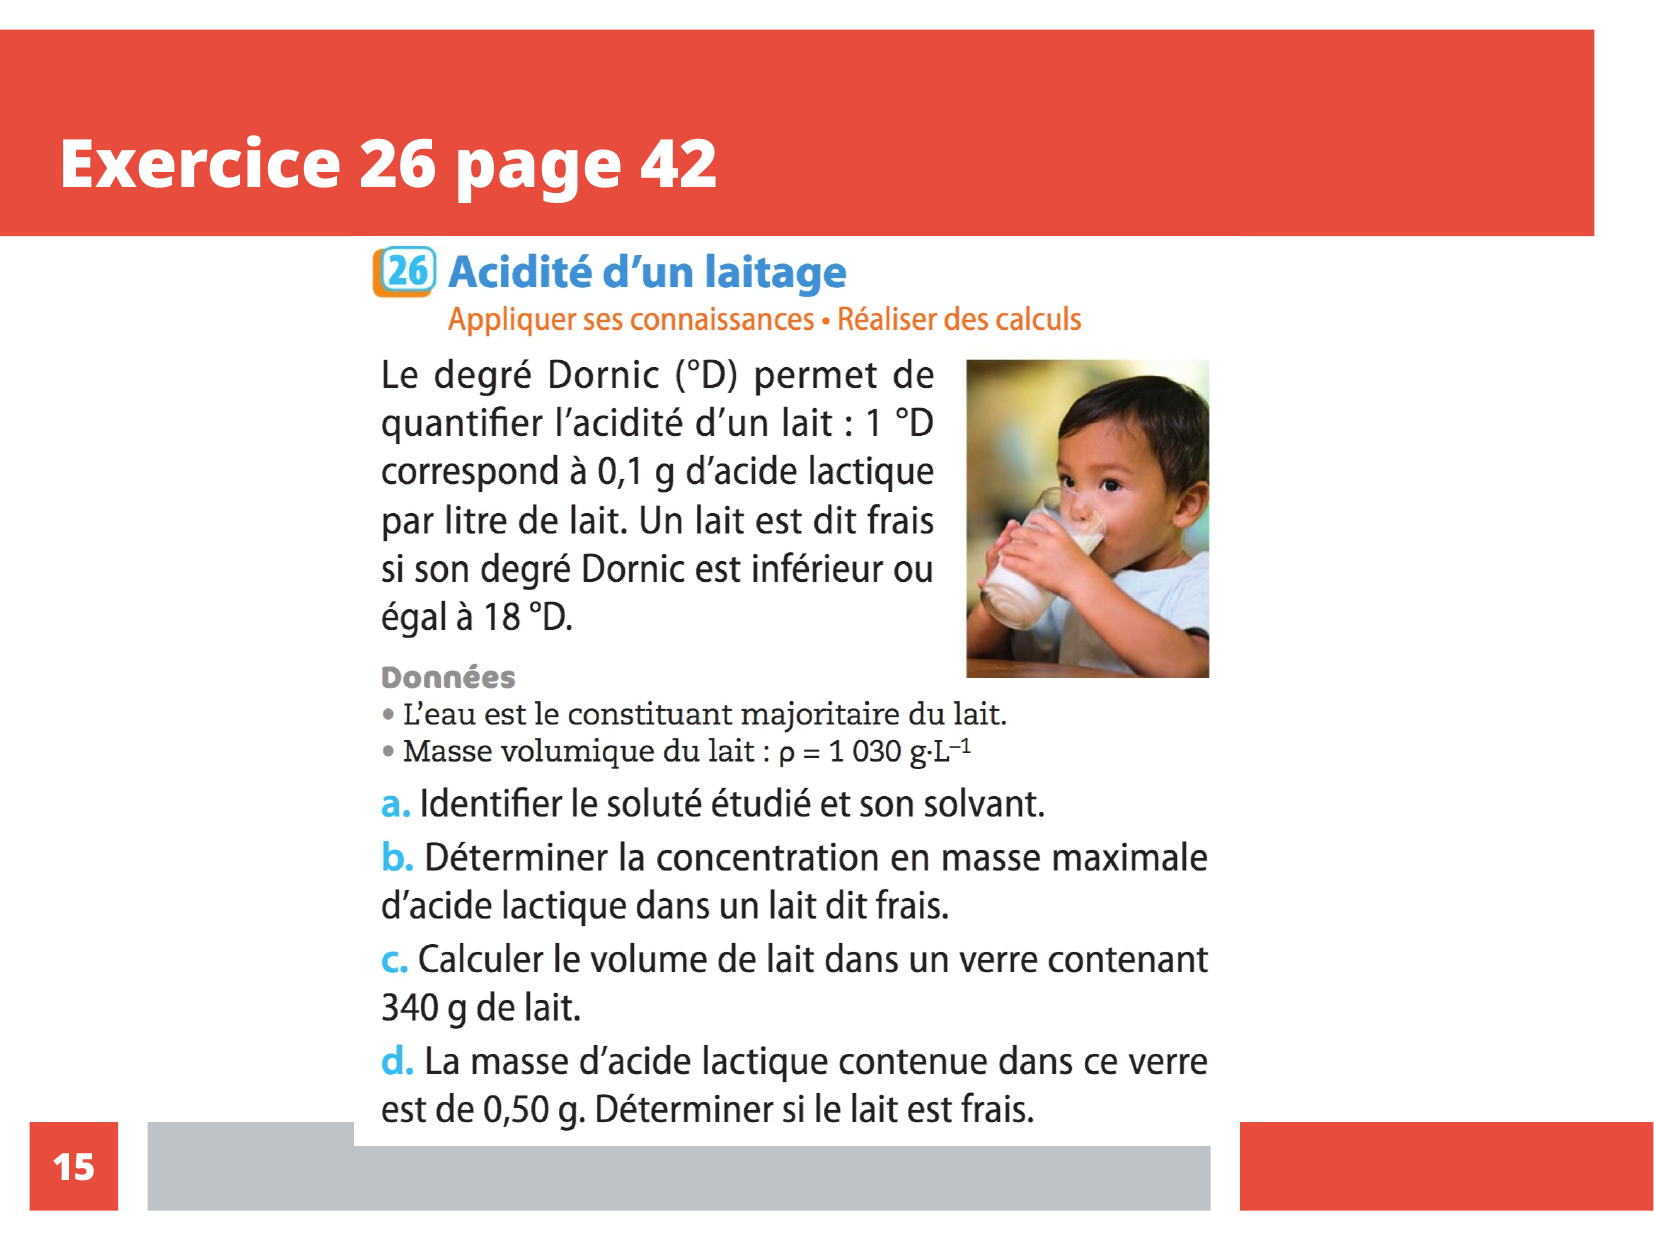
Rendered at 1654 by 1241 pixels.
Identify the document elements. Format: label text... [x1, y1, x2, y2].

picture [354, 236, 1240, 1146]
title Exercice 26 page 42 [59, 59, 1595, 207]
